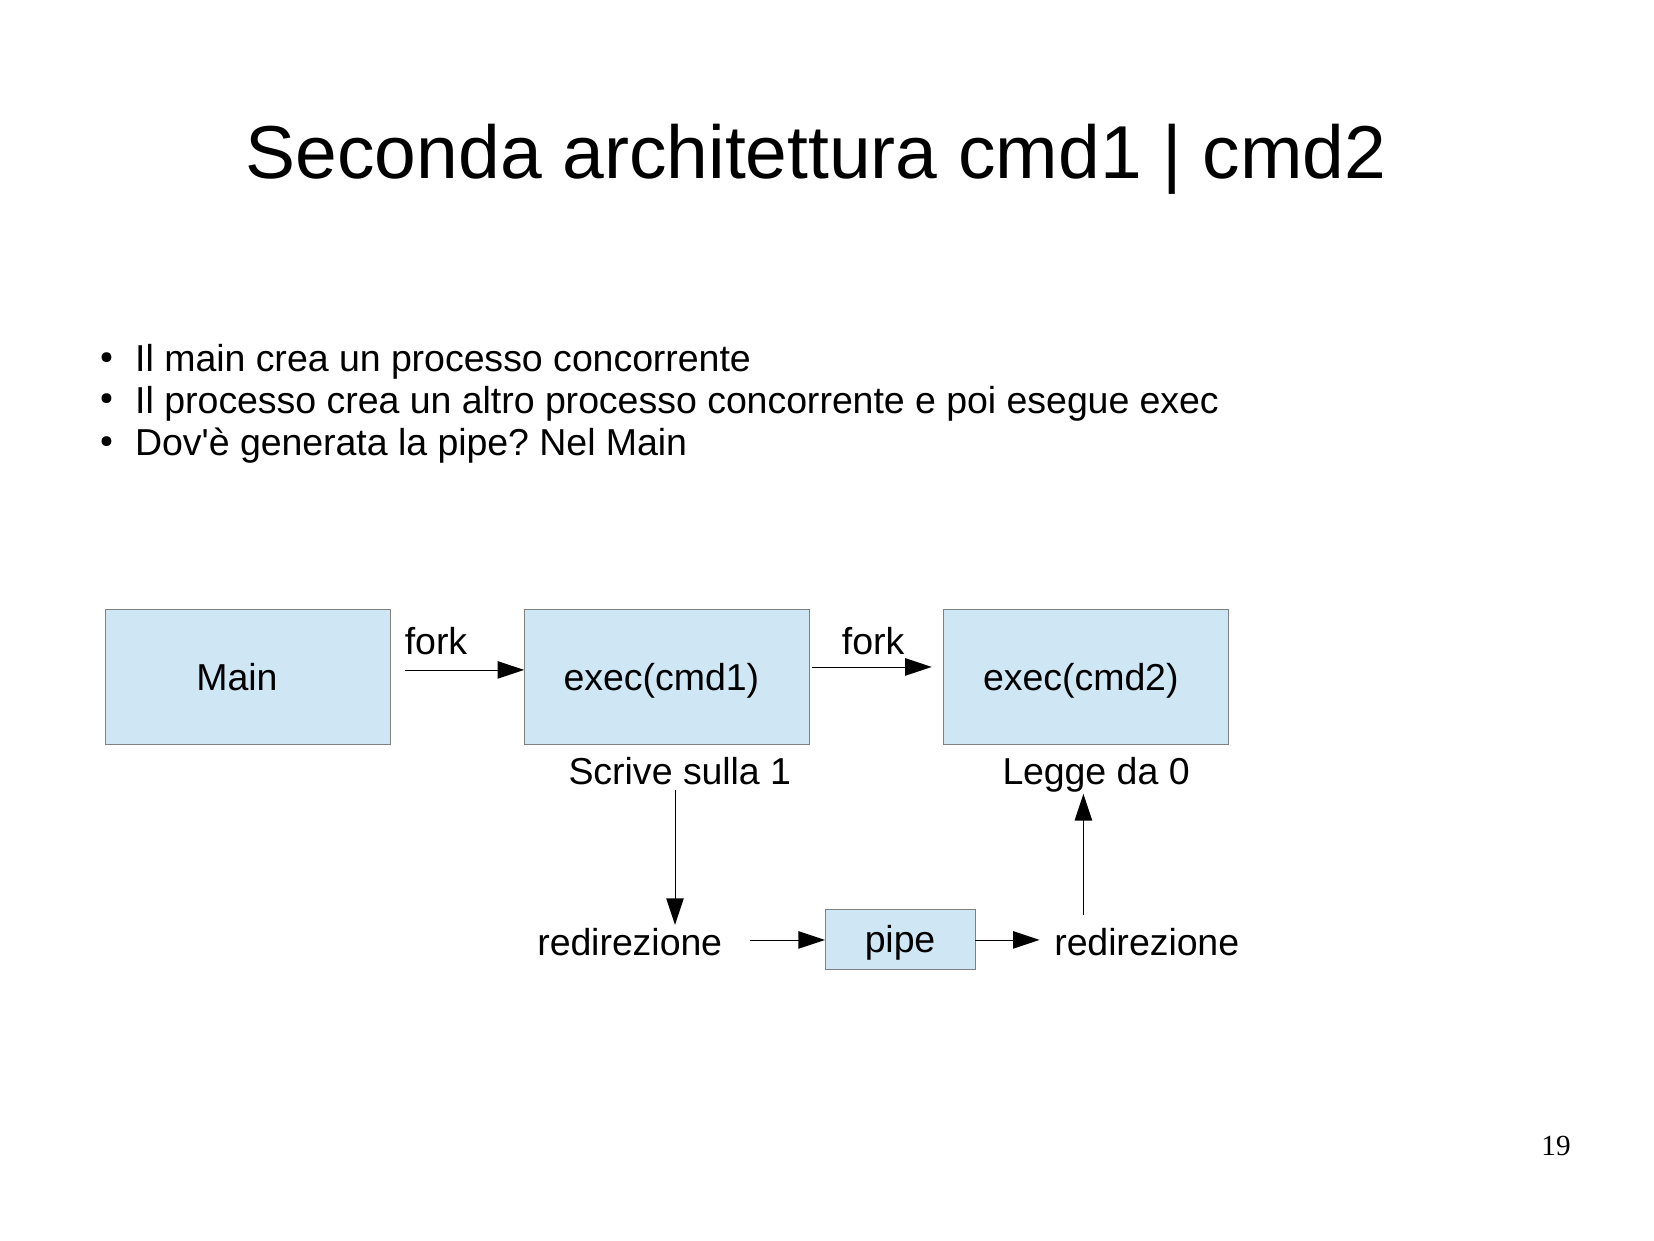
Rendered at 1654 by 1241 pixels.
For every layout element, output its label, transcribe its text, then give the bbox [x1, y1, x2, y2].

text_box redirezione [1039, 914, 1313, 972]
title Seconda architettura cmd1 | cmd2 [82, 49, 1571, 257]
text_box Il main crea un processo concorrente Il processo crea un altro processo concorrente e poi esegue exec Dov'è generata la pipe? Nel Main [85, 329, 1329, 471]
text_box redirezione [522, 914, 813, 972]
text_box exec(cmd1) [524, 609, 810, 745]
text_box fork [827, 613, 1008, 670]
text_box fork [390, 613, 571, 670]
text_box pipe [825, 909, 976, 970]
text_box Legge da 0 [987, 743, 1226, 800]
text_box Scrive sulla 1 [553, 743, 813, 800]
text_box Main [105, 609, 391, 745]
text_box exec(cmd2) [943, 609, 1229, 745]
